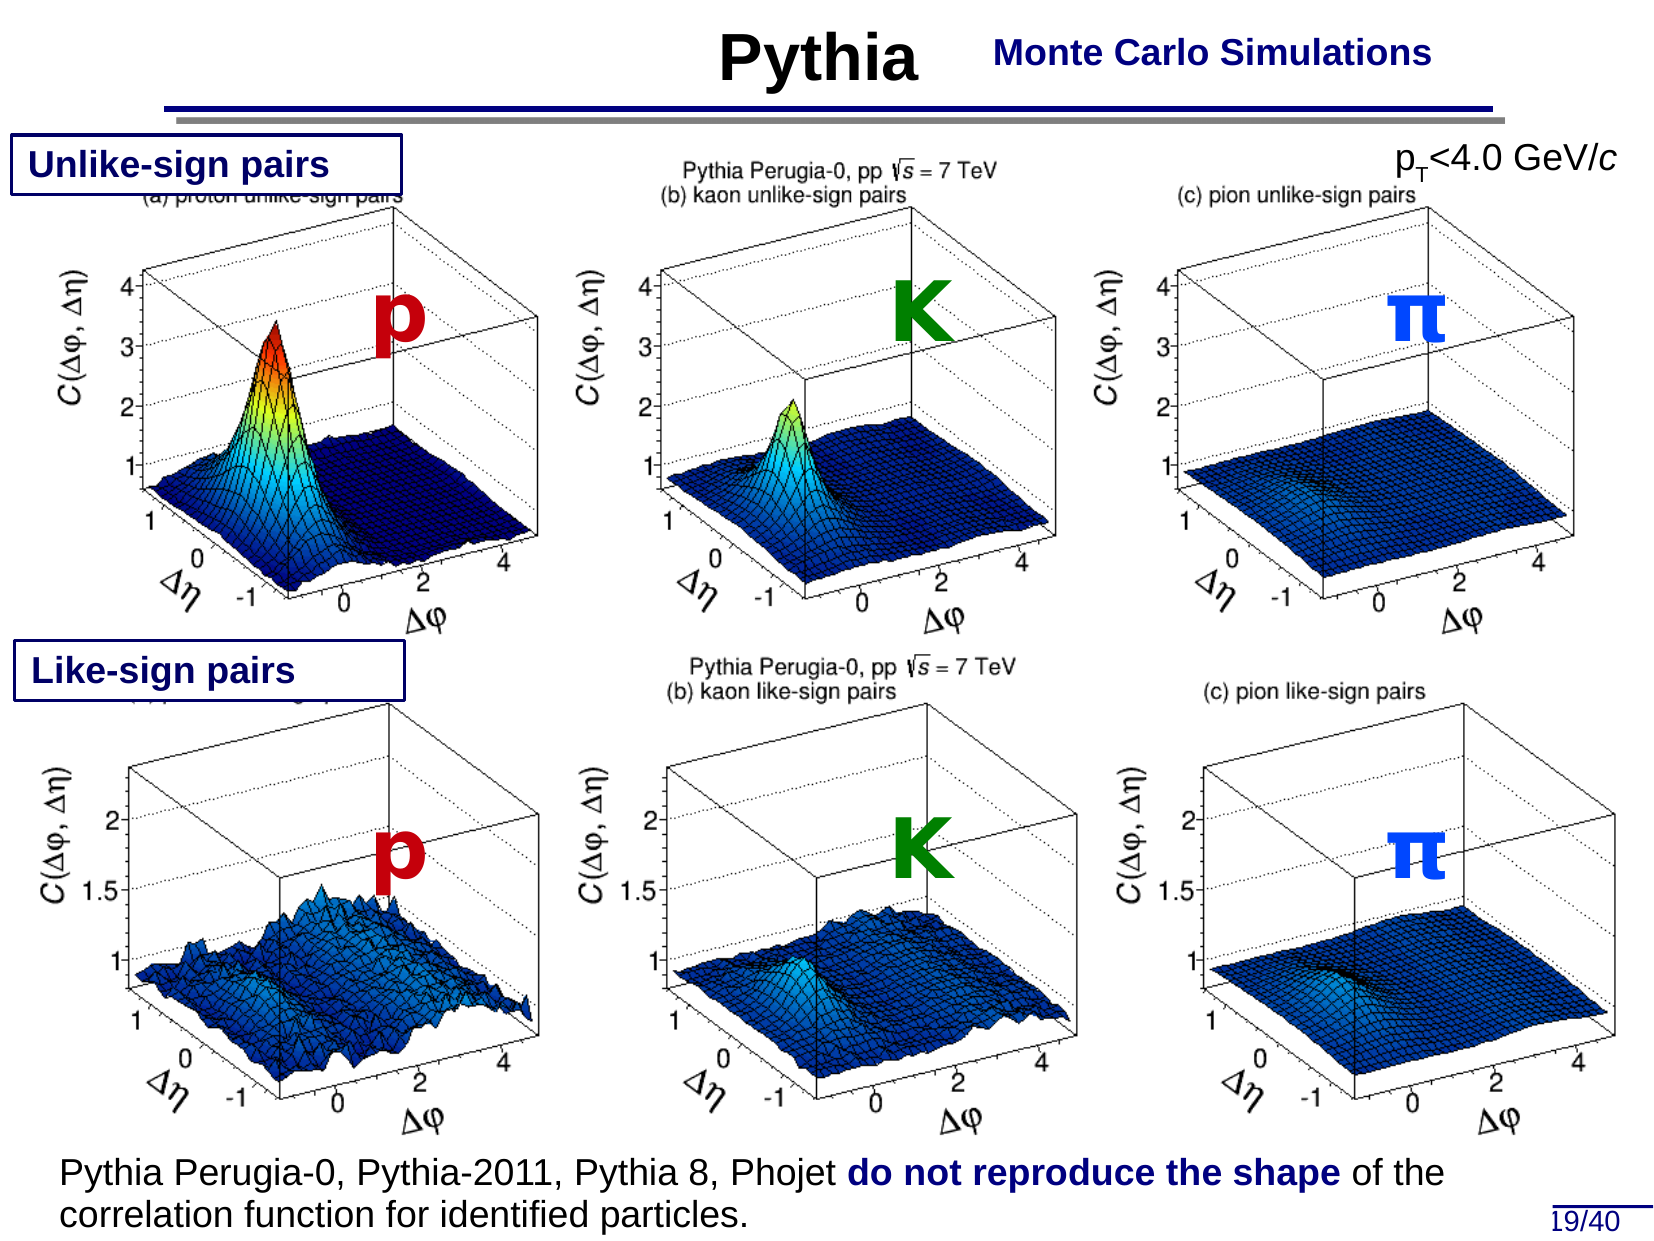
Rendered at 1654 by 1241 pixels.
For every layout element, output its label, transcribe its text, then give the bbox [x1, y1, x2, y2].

text_box π [1369, 256, 1479, 369]
text_box Unlike-sign pairs [11, 135, 402, 195]
picture [23, 153, 1636, 1154]
text_box K [874, 256, 983, 369]
text_box p [354, 256, 463, 369]
text_box Monte Carlo Simulations [978, 23, 1653, 81]
text_box p [354, 793, 463, 907]
text_box Like-sign pairs [14, 640, 405, 701]
text_box pT<4.0 GeV/c [1380, 129, 1653, 196]
text_box K [874, 793, 983, 907]
text_box π [1369, 793, 1479, 907]
title Pythia [75, 0, 1563, 133]
list Pythia Perugia-0, Pythia-2011, Pythia 8, Phojet do not reproduce the shape of the correlation function for identified particles. [0, 1151, 1553, 1241]
